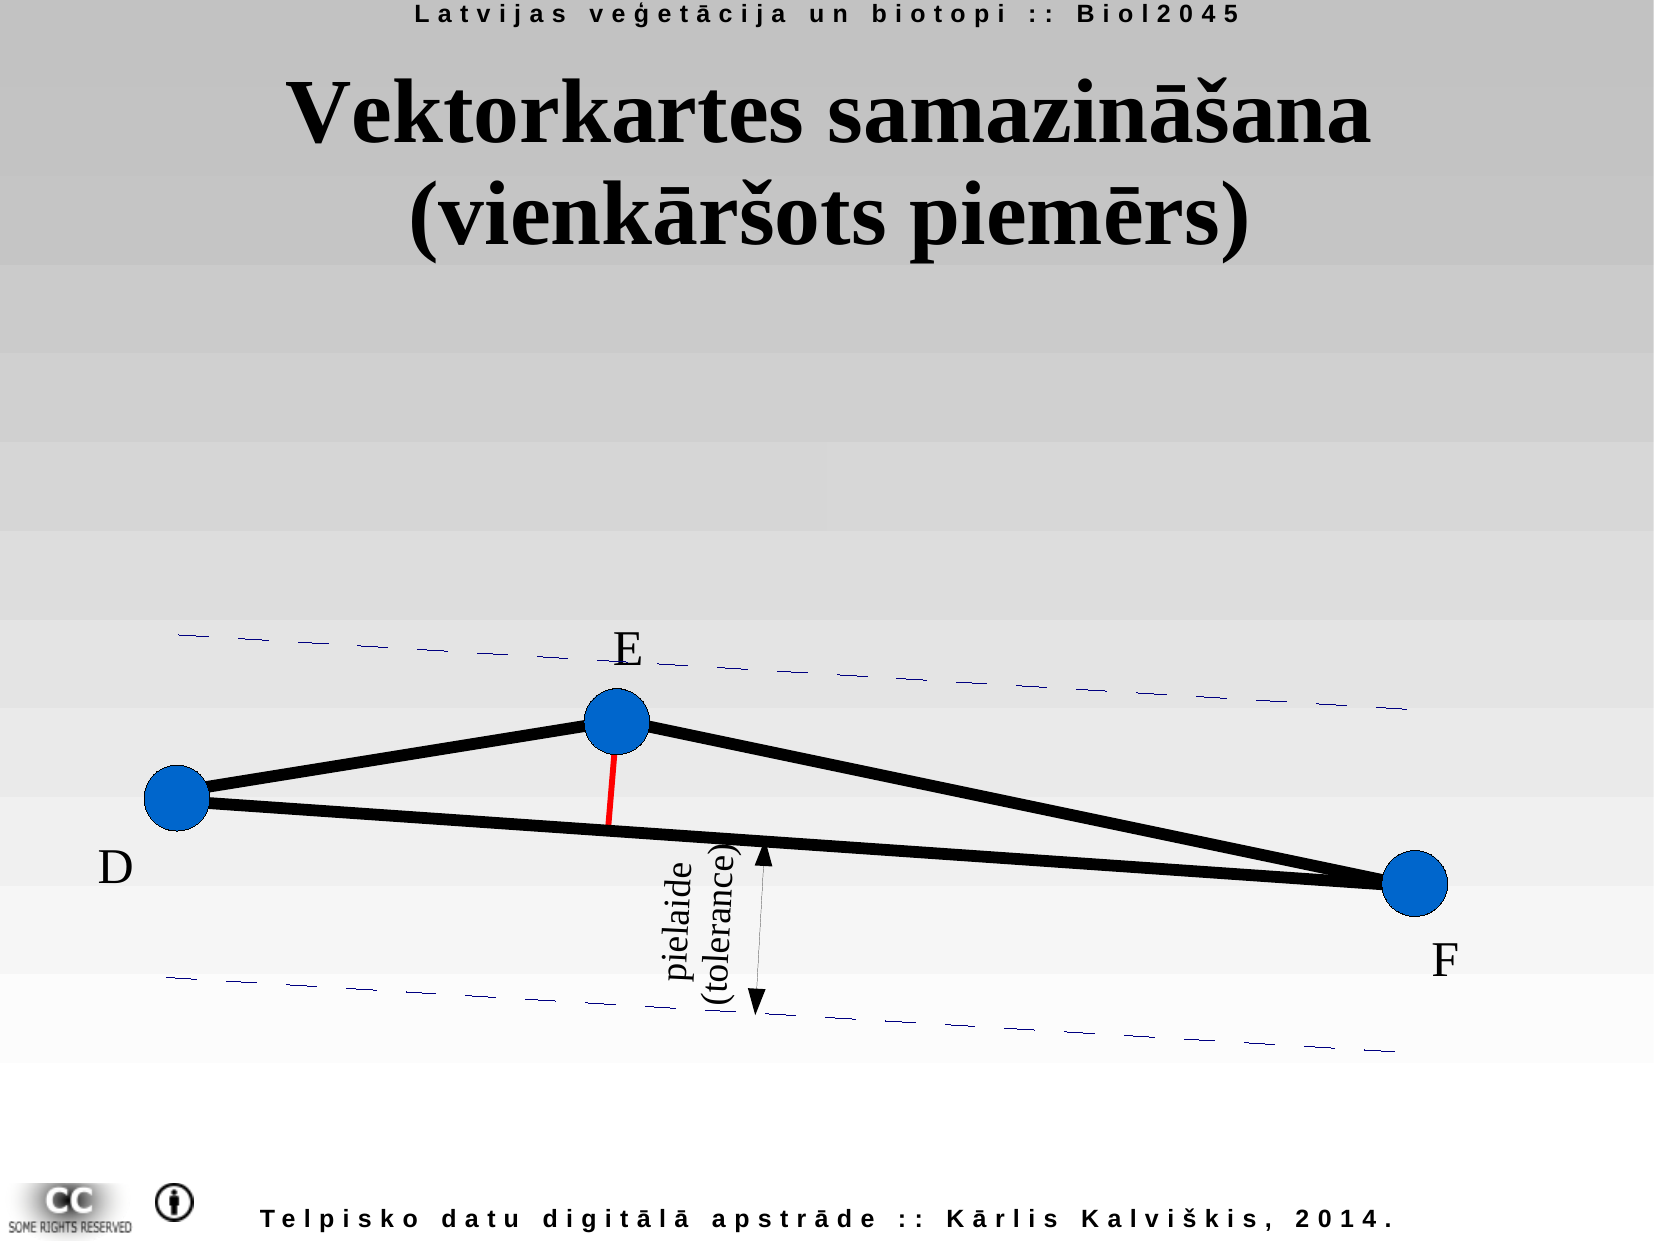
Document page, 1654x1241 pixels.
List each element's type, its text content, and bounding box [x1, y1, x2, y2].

title Vektorkartes samazināšana (vienkāršots piemērs) [34, 61, 1626, 296]
text_box [144, 765, 210, 832]
text_box [1381, 850, 1448, 917]
text_box pielaide (tolerance) [651, 839, 742, 1007]
picture [0, 0, 1654, 1241]
text_box [583, 688, 650, 755]
text_box E [612, 620, 644, 677]
text_box D [97, 838, 134, 894]
text_box F [1431, 931, 1460, 987]
